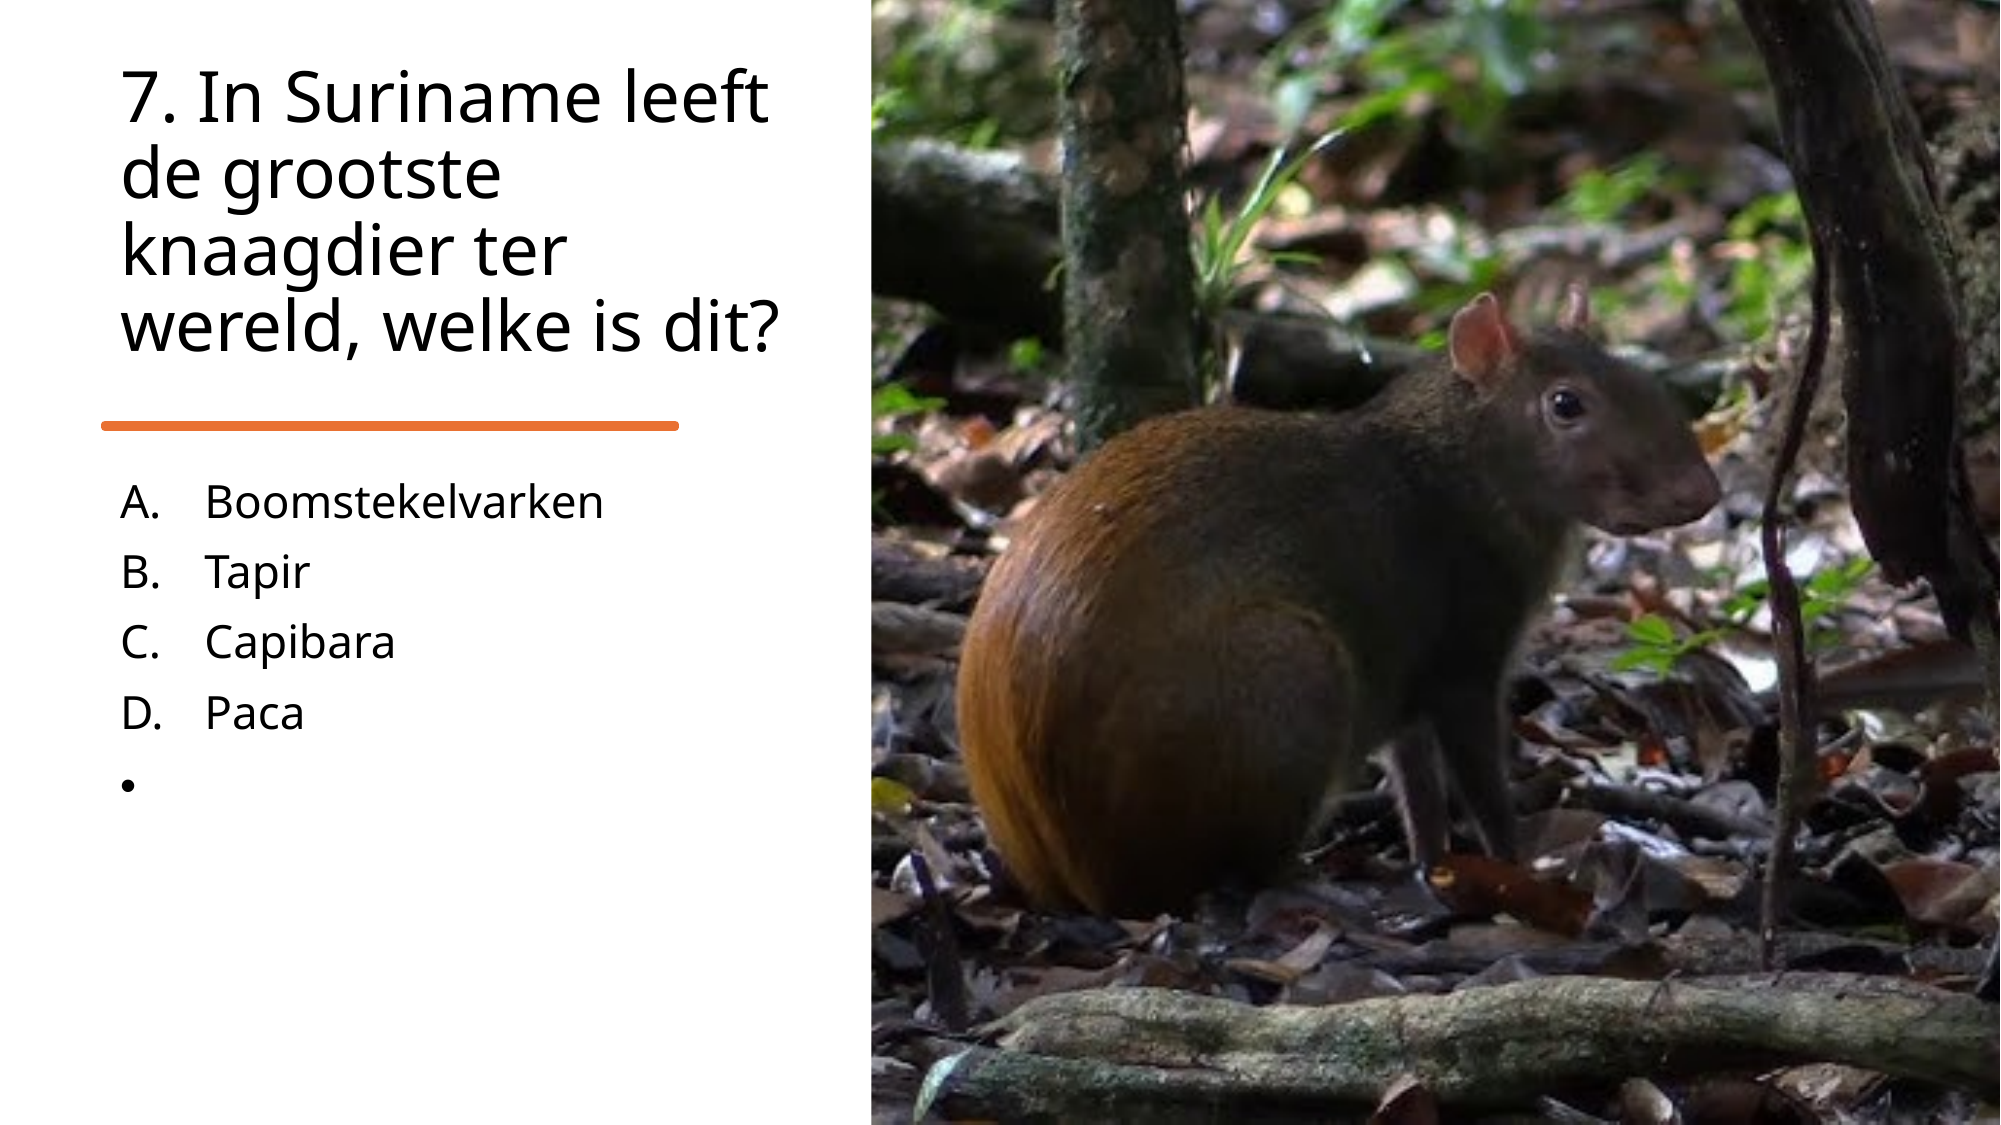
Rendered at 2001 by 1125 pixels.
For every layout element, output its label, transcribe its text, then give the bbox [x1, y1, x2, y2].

list Boomstekelvarken Tapir Capibara Paca [105, 471, 802, 1016]
title 7. In Suriname leeft de grootste knaagdier ter wereld, welke is dit? [105, 53, 822, 375]
picture [871, 0, 2000, 1125]
text_box [0, 0, 871, 1125]
